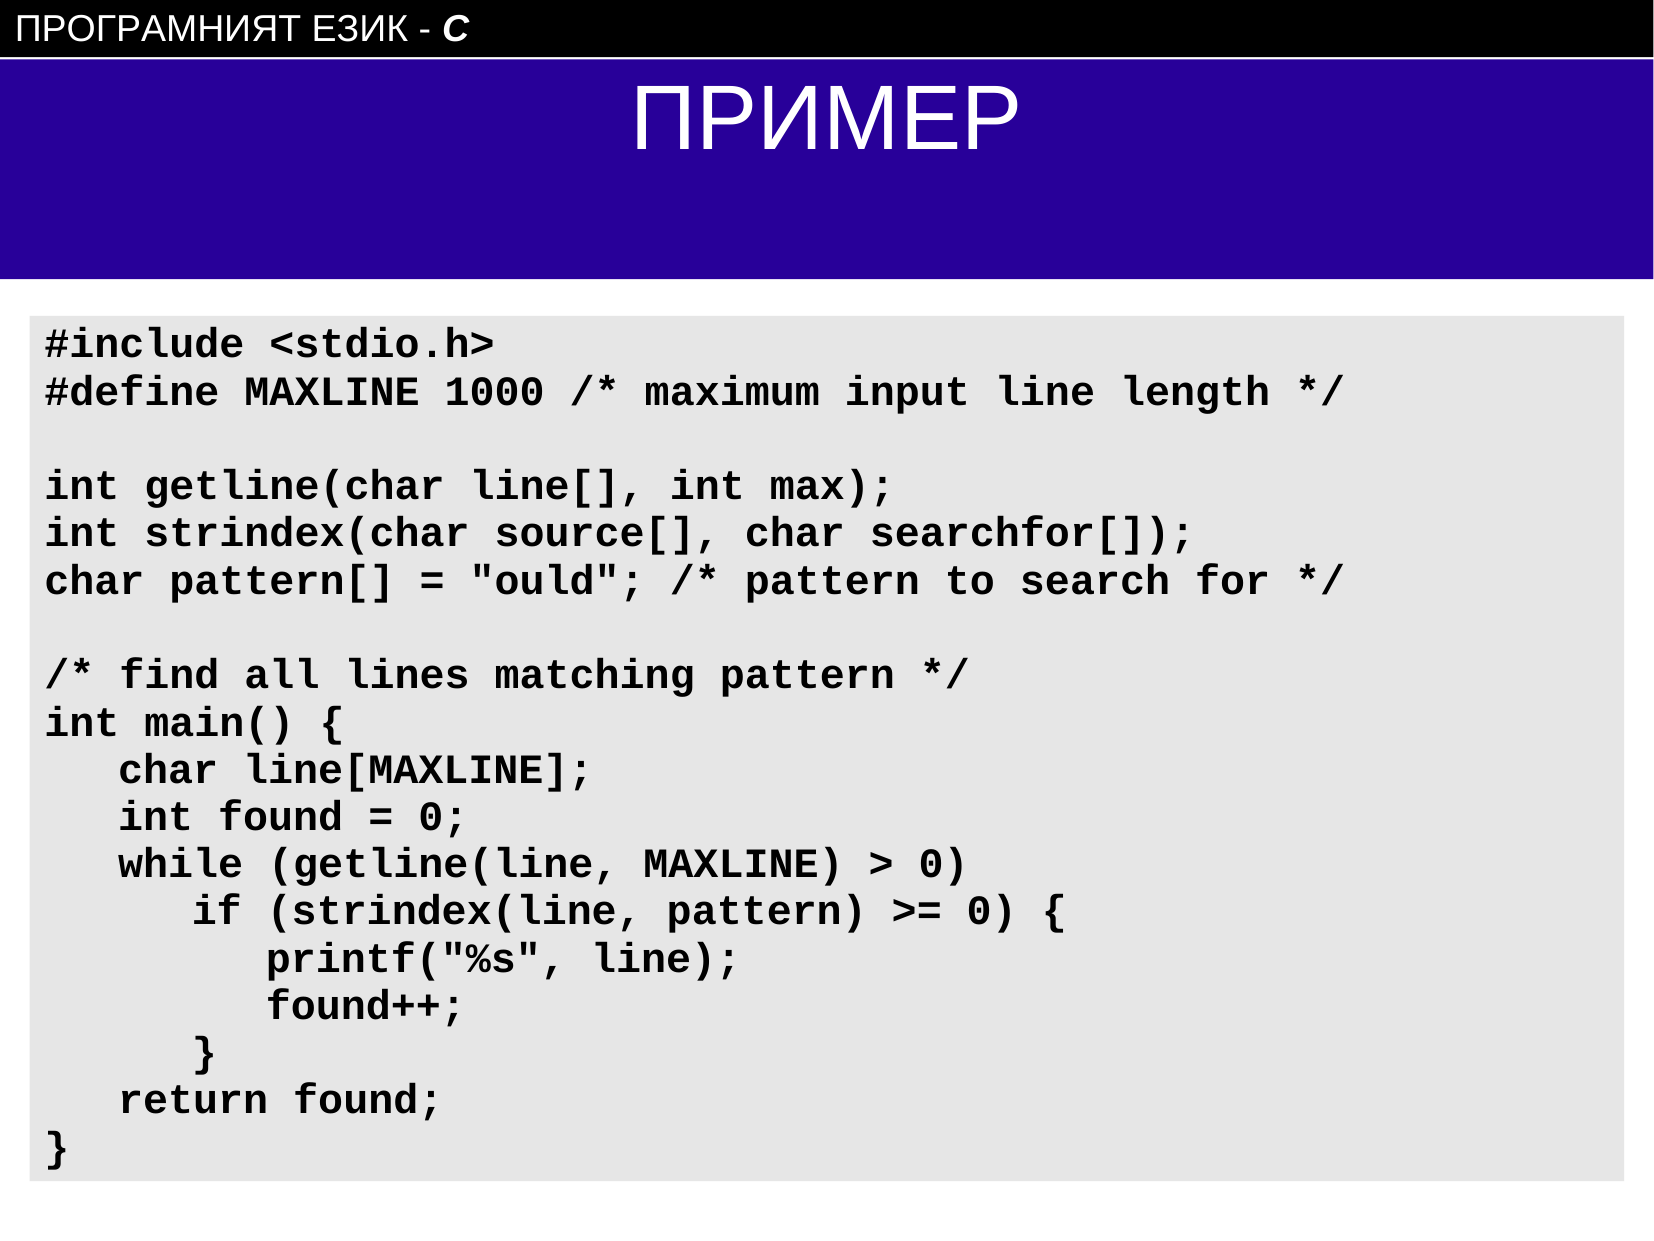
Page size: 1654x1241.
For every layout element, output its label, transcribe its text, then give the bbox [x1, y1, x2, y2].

text_box ПРОГРАМНИЯT ЕЗИК - С [0, 0, 1654, 58]
text_box #include <stdio.h> #define MAXLINE 1000 /* maximum input line length */ int getline(char line[], int max); int strindex(char source[], char searchfor[]); char pattern[] = "ould"; /* pattern to search for */ /* find all lines matching pattern */ int main() { char line[MAXLINE]; int found = 0; while (getline(line, MAXLINE) > 0) if (strindex(line, pattern) >= 0) { printf("%s", line); found++; } return found; } [29, 315, 1625, 1182]
text_box ПРИМЕР [0, 59, 1654, 280]
